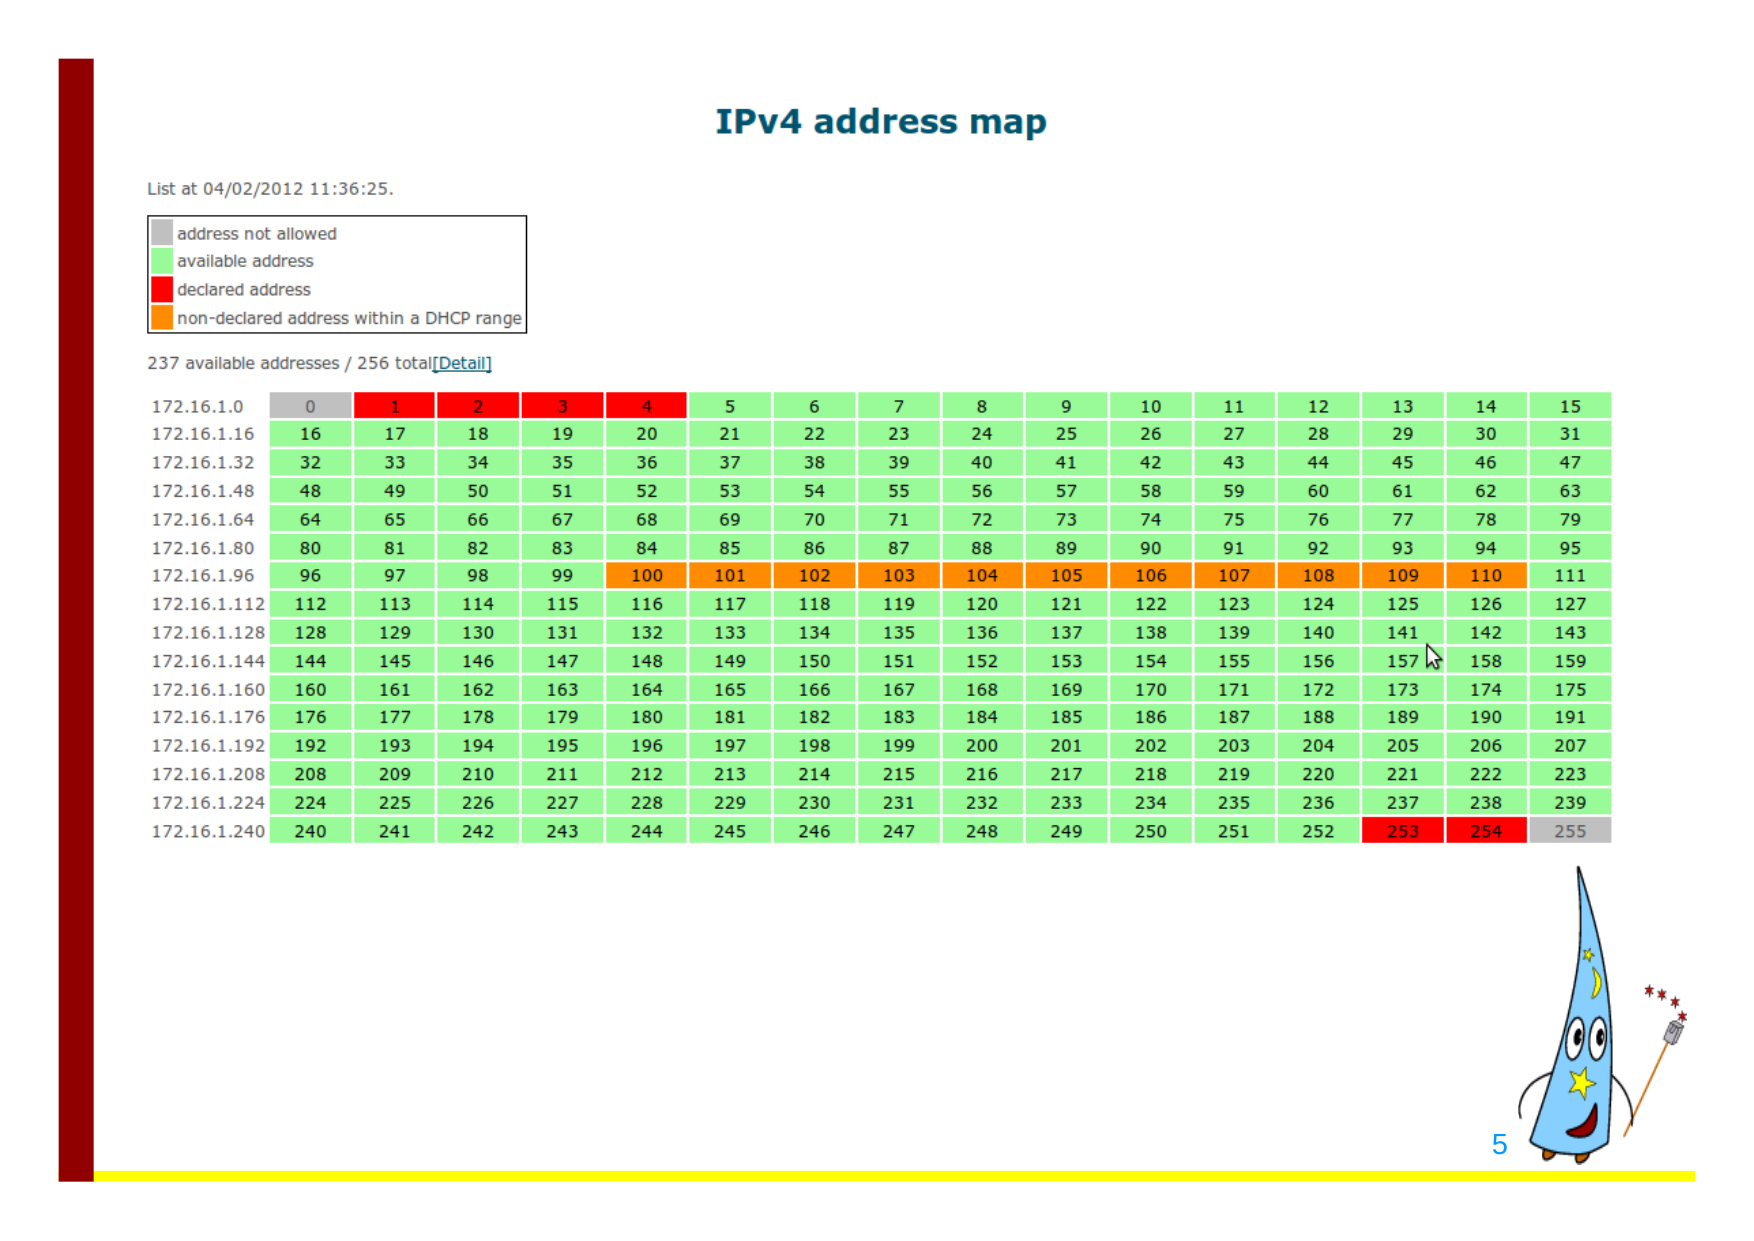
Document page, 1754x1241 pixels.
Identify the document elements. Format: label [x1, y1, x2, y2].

picture [1518, 865, 1687, 1165]
picture [131, 86, 1632, 858]
